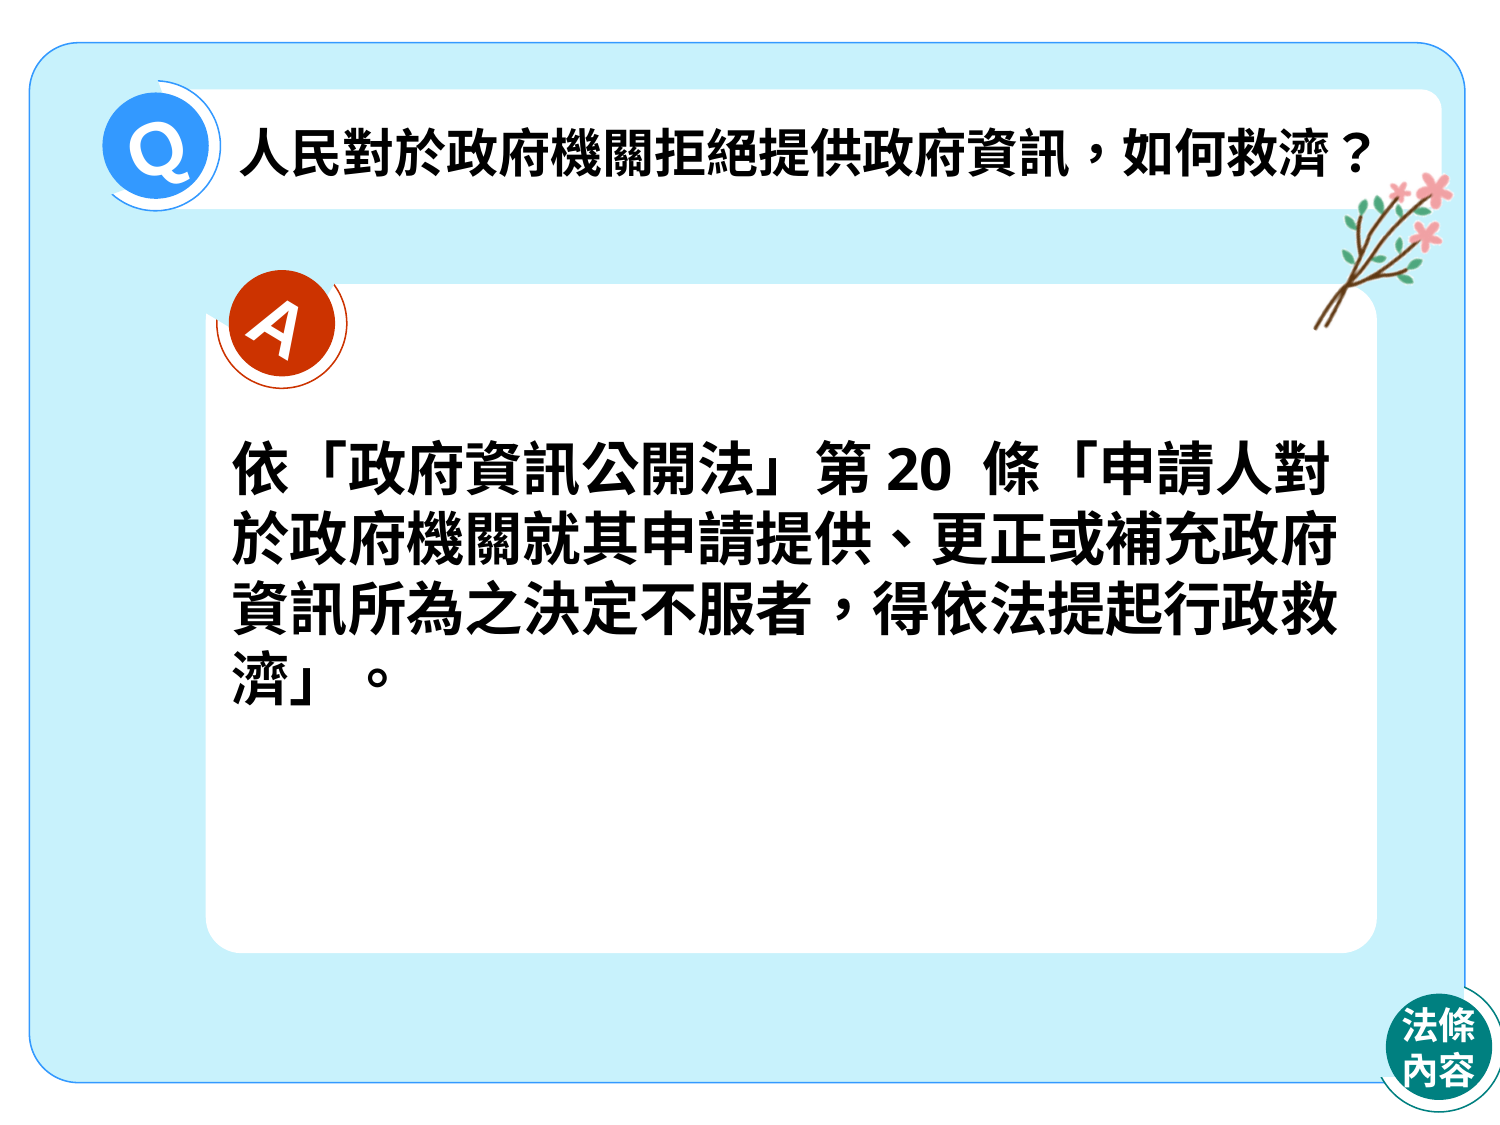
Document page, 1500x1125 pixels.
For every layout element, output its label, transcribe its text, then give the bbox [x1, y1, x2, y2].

text_box Q [102, 92, 209, 199]
text_box 人民對於政府機關拒絕提供政府資訊，如何救濟？ [175, 90, 1441, 209]
picture [1279, 139, 1477, 362]
text_box A [228, 270, 336, 377]
text_box 依「政府資訊公開法」第20 條「申請人對於政府機關就其申請提供、更正或補充政府資訊所為之決定不服者，得依法提起行政救濟」。 [206, 284, 1377, 953]
text_box [29, 42, 1500, 1113]
text_box 法條 內容 [1385, 993, 1493, 1100]
